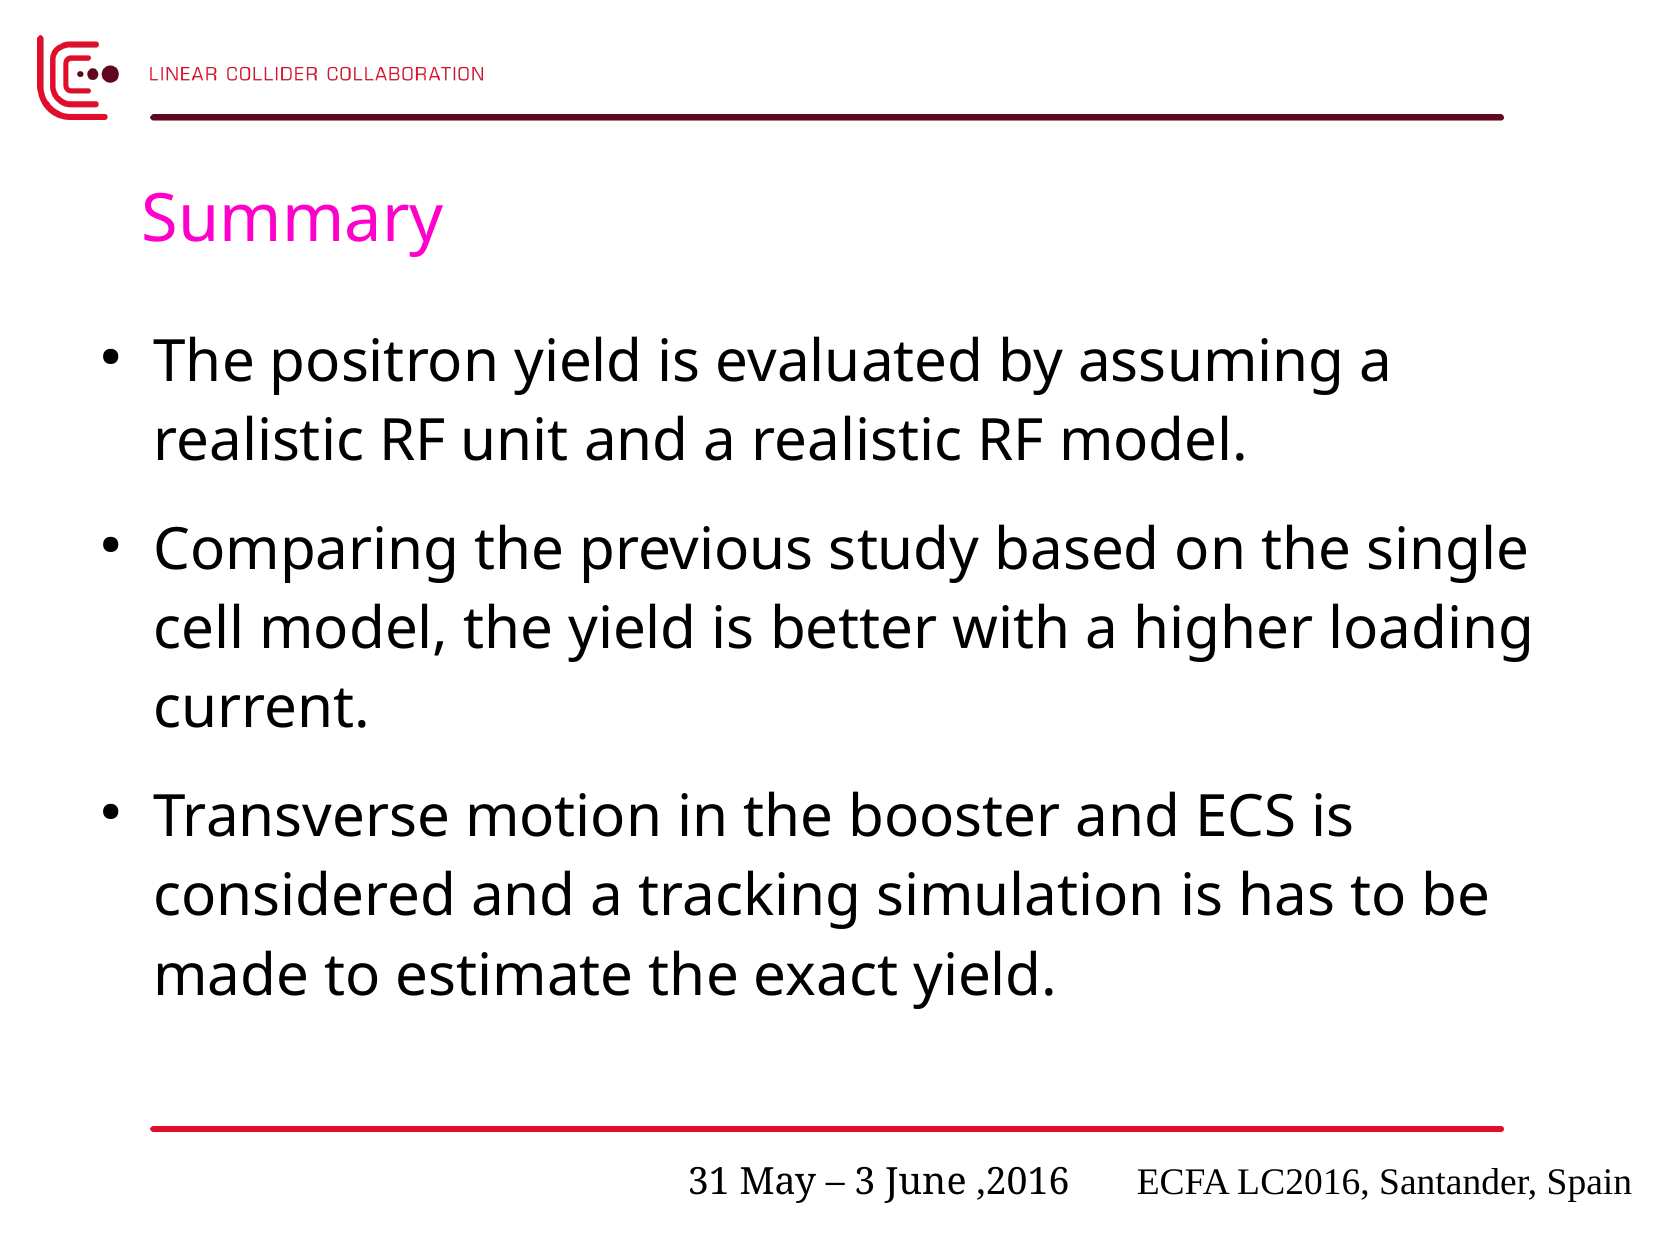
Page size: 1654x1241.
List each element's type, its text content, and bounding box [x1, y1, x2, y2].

title Summary [141, 111, 1630, 319]
picture [37, 35, 483, 120]
list The positron yield is evaluated by assuming a realistic RF unit and a realistic RF model. Comparing the previous study based on the single cell model, the yield is better with a higher loading current. Transverse motion in the booster and ECS is considered and a tracking simulation is has to be made to estimate the exact yield. [82, 318, 1571, 1138]
